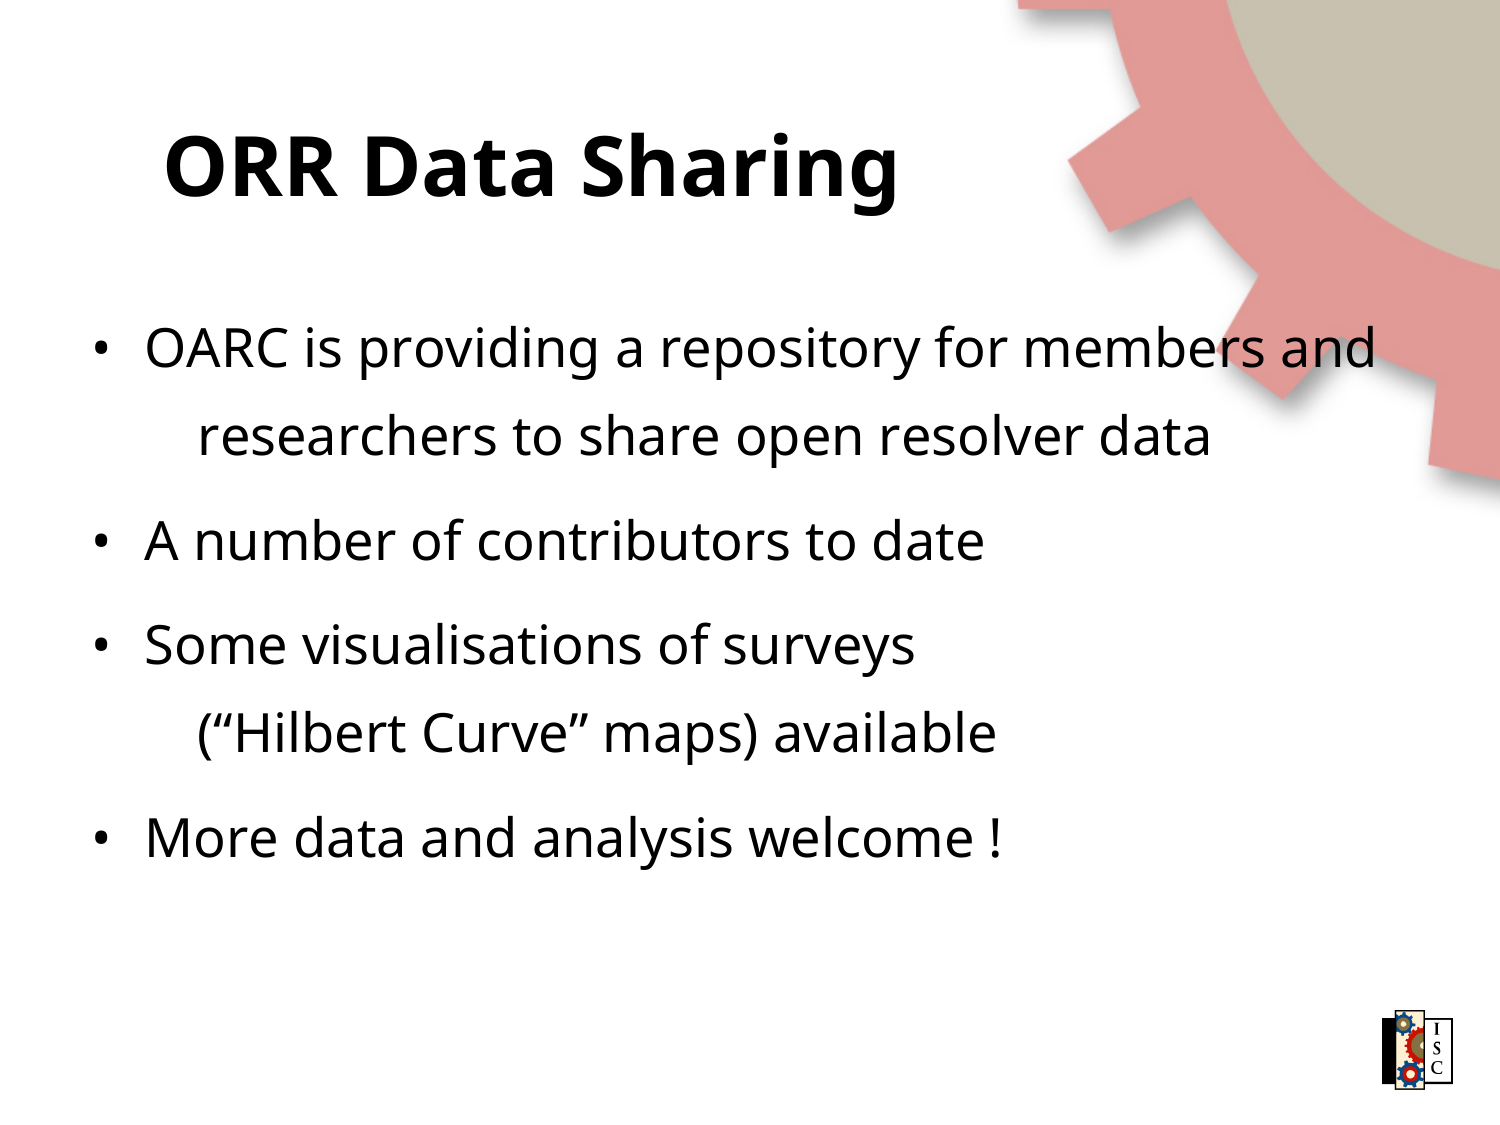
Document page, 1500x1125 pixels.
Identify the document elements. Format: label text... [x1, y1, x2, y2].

picture [0, 0, 1500, 1125]
title ORR Data Sharing [162, 26, 1472, 280]
list OARC is providing a repository for members and researchers to share open resolver data A number of contributors to date Some visualisations of surveys (“Hilbert Curve” maps) available More data and analysis welcome ! [91, 295, 1406, 1015]
